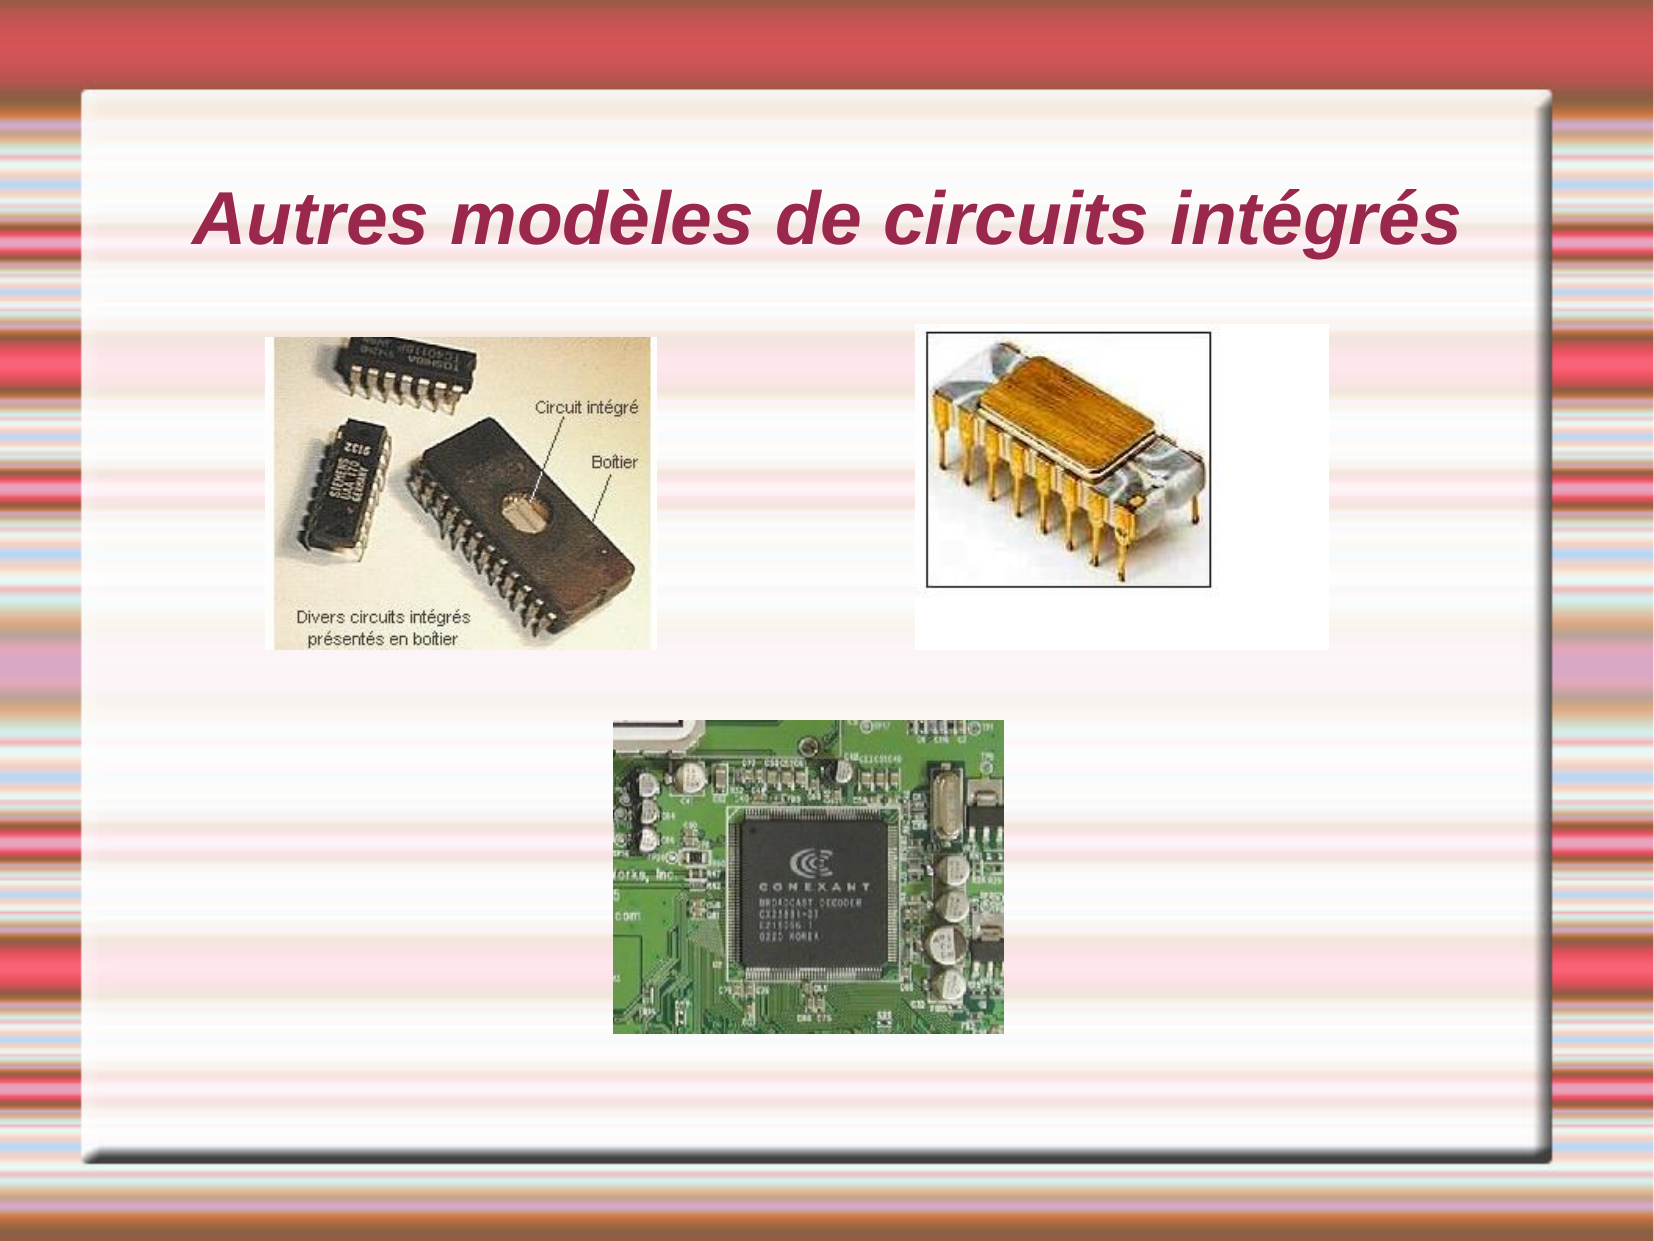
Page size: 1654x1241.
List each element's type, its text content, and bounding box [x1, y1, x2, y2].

title Autres modèles de circuits intégrés [121, 114, 1534, 322]
picture [0, 0, 1654, 1241]
